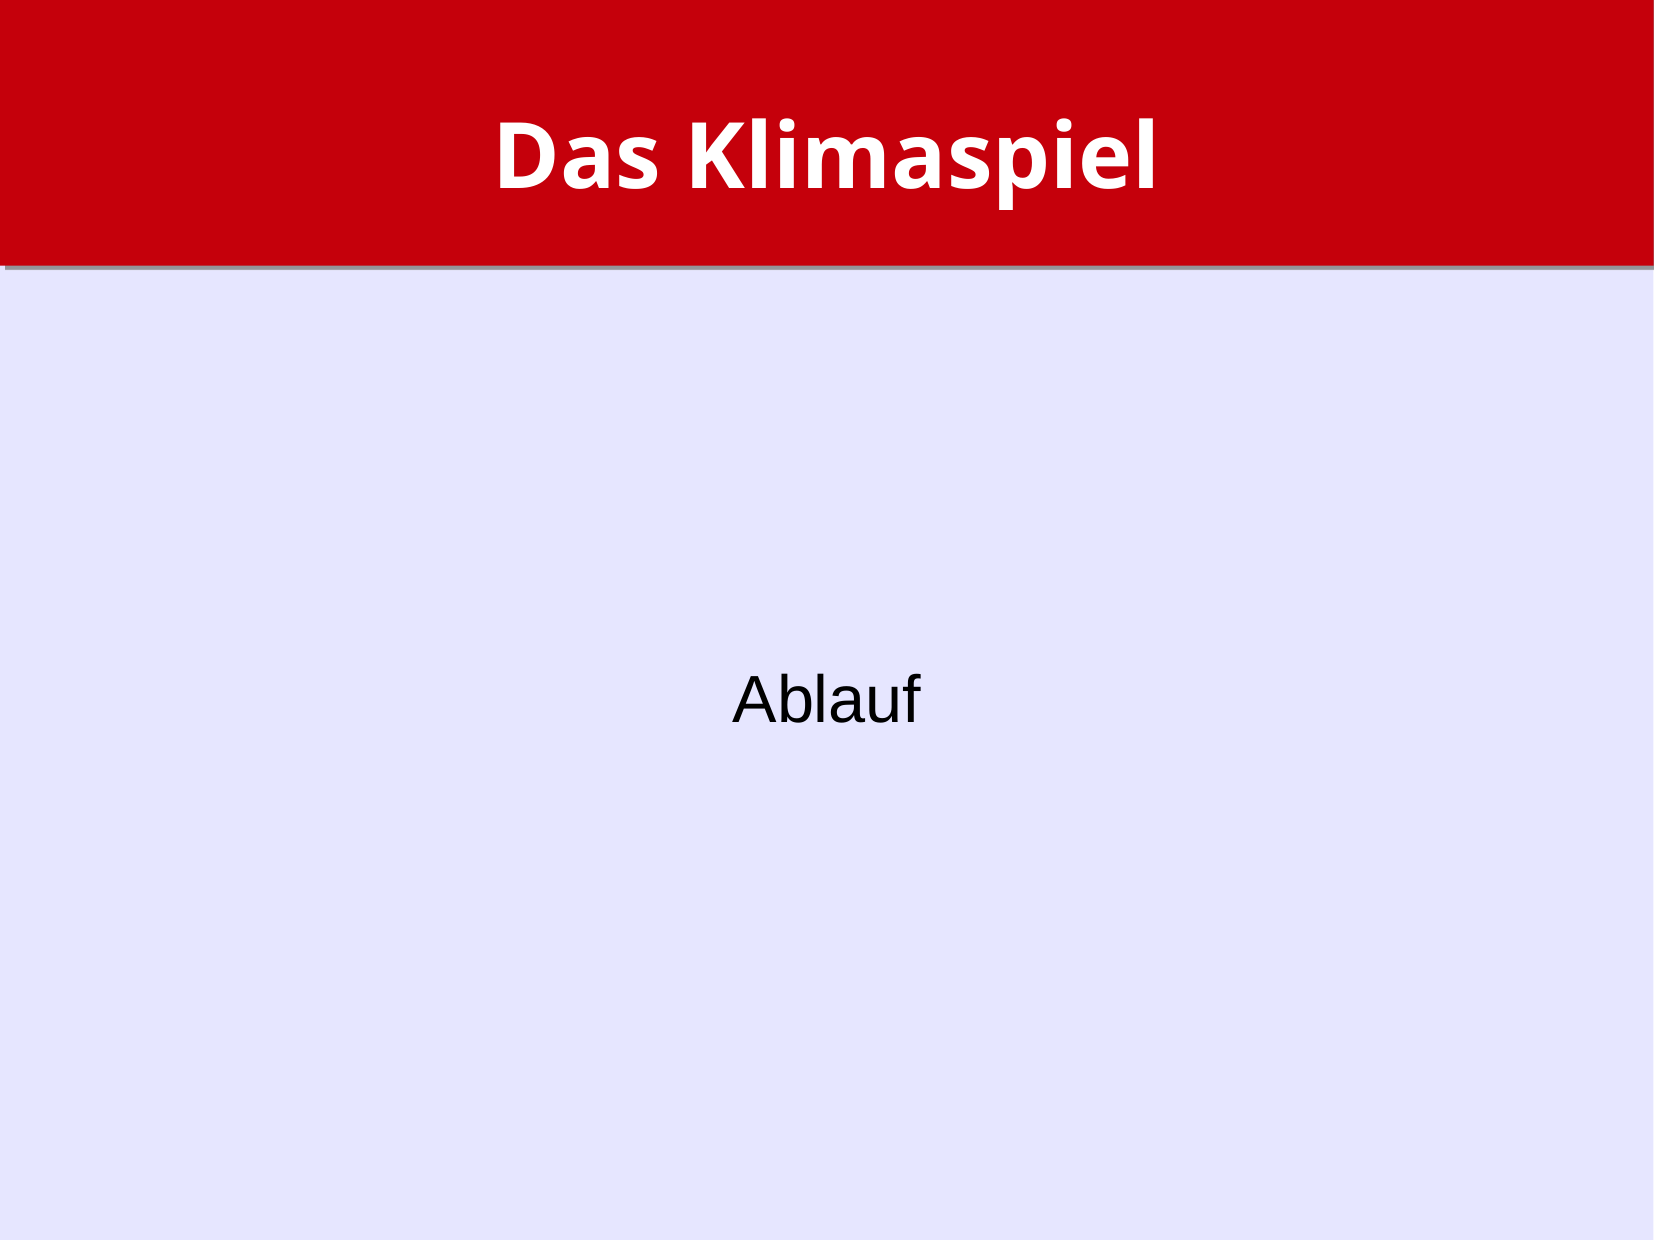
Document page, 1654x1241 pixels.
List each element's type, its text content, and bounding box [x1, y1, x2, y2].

title Das Klimaspiel [82, 56, 1571, 250]
subtitle Ablauf [82, 297, 1571, 1102]
